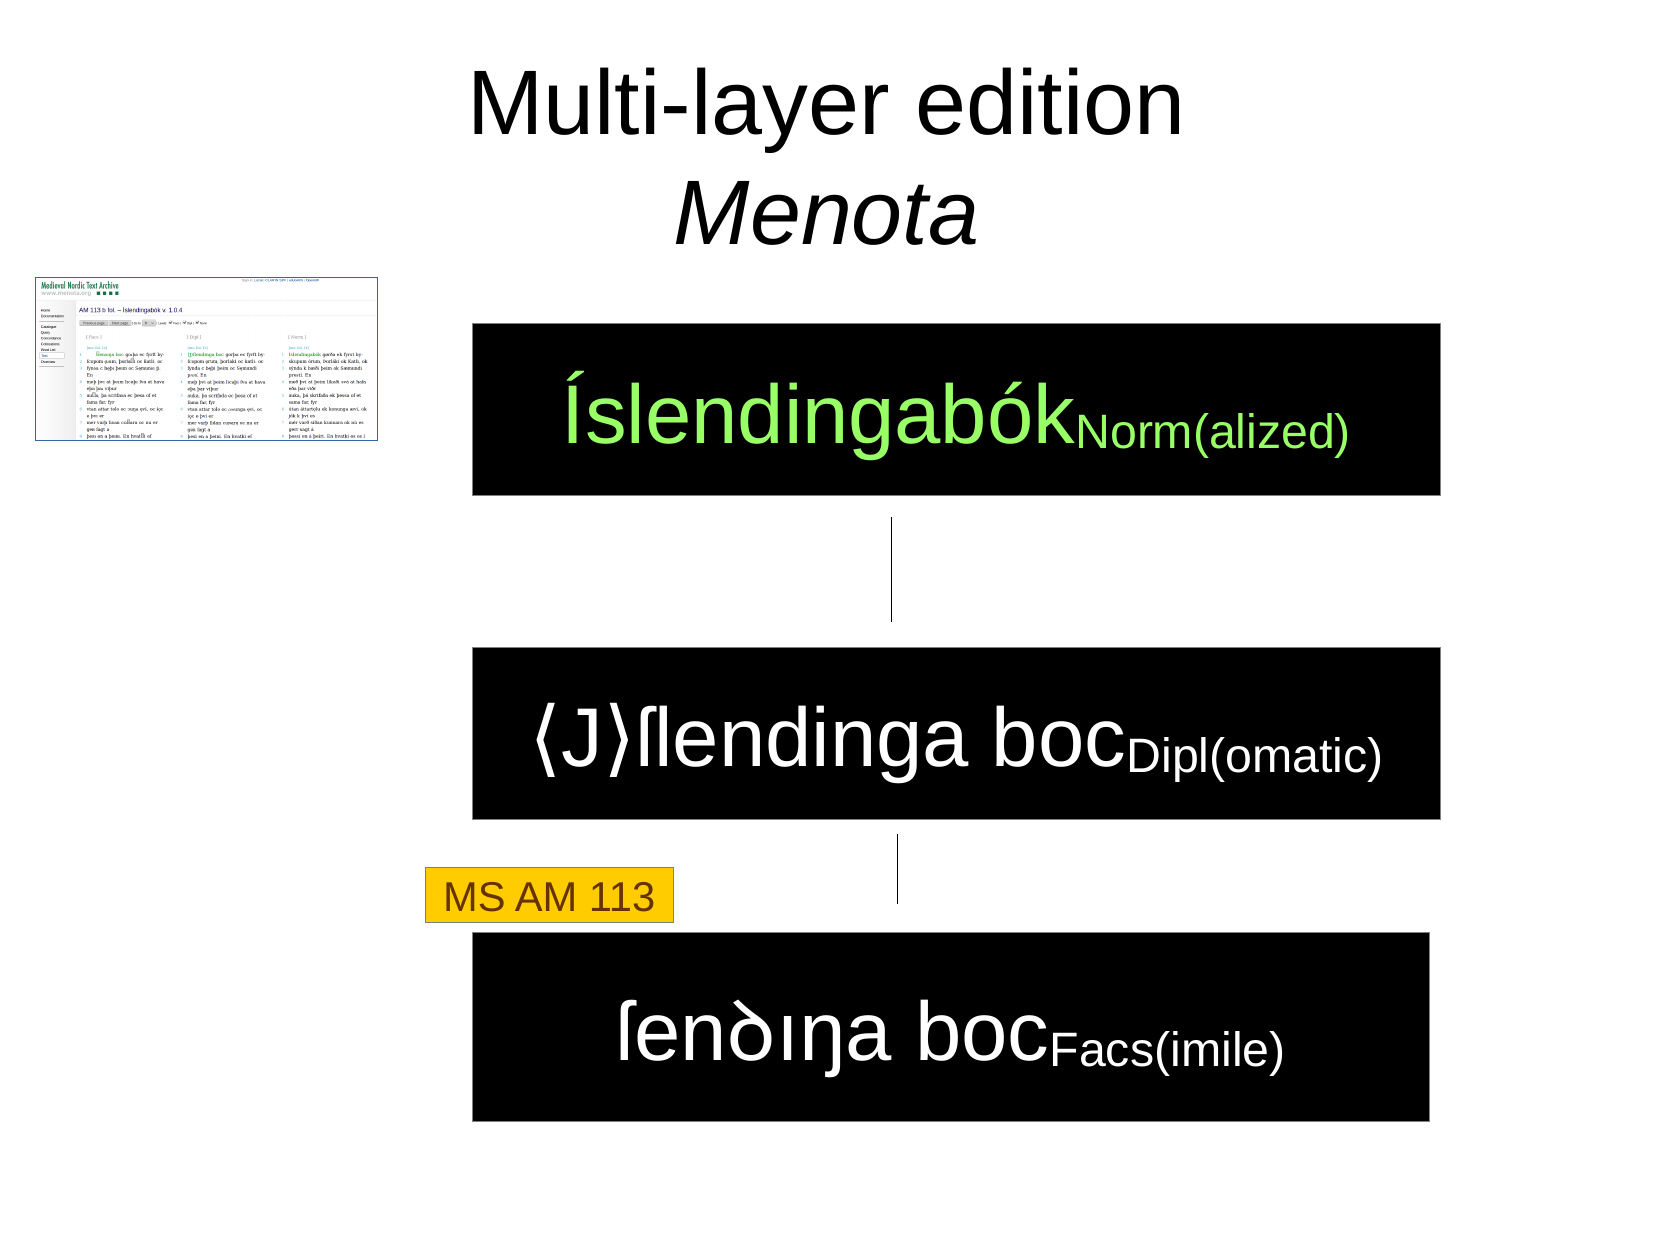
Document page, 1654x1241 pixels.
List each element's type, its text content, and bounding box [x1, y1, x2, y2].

picture [35, 277, 378, 441]
text_box ÍslendingabókNorm(alized) [472, 323, 1441, 496]
text_box MS AM 113 [425, 867, 674, 923]
text_box ſenꝺıŋa bocFacs(imile) [472, 932, 1430, 1122]
text_box Multi-layer edition Menota [82, 49, 1571, 257]
text_box ⟨J⟩ſlendinga bocDipl(omatic) [472, 647, 1441, 820]
